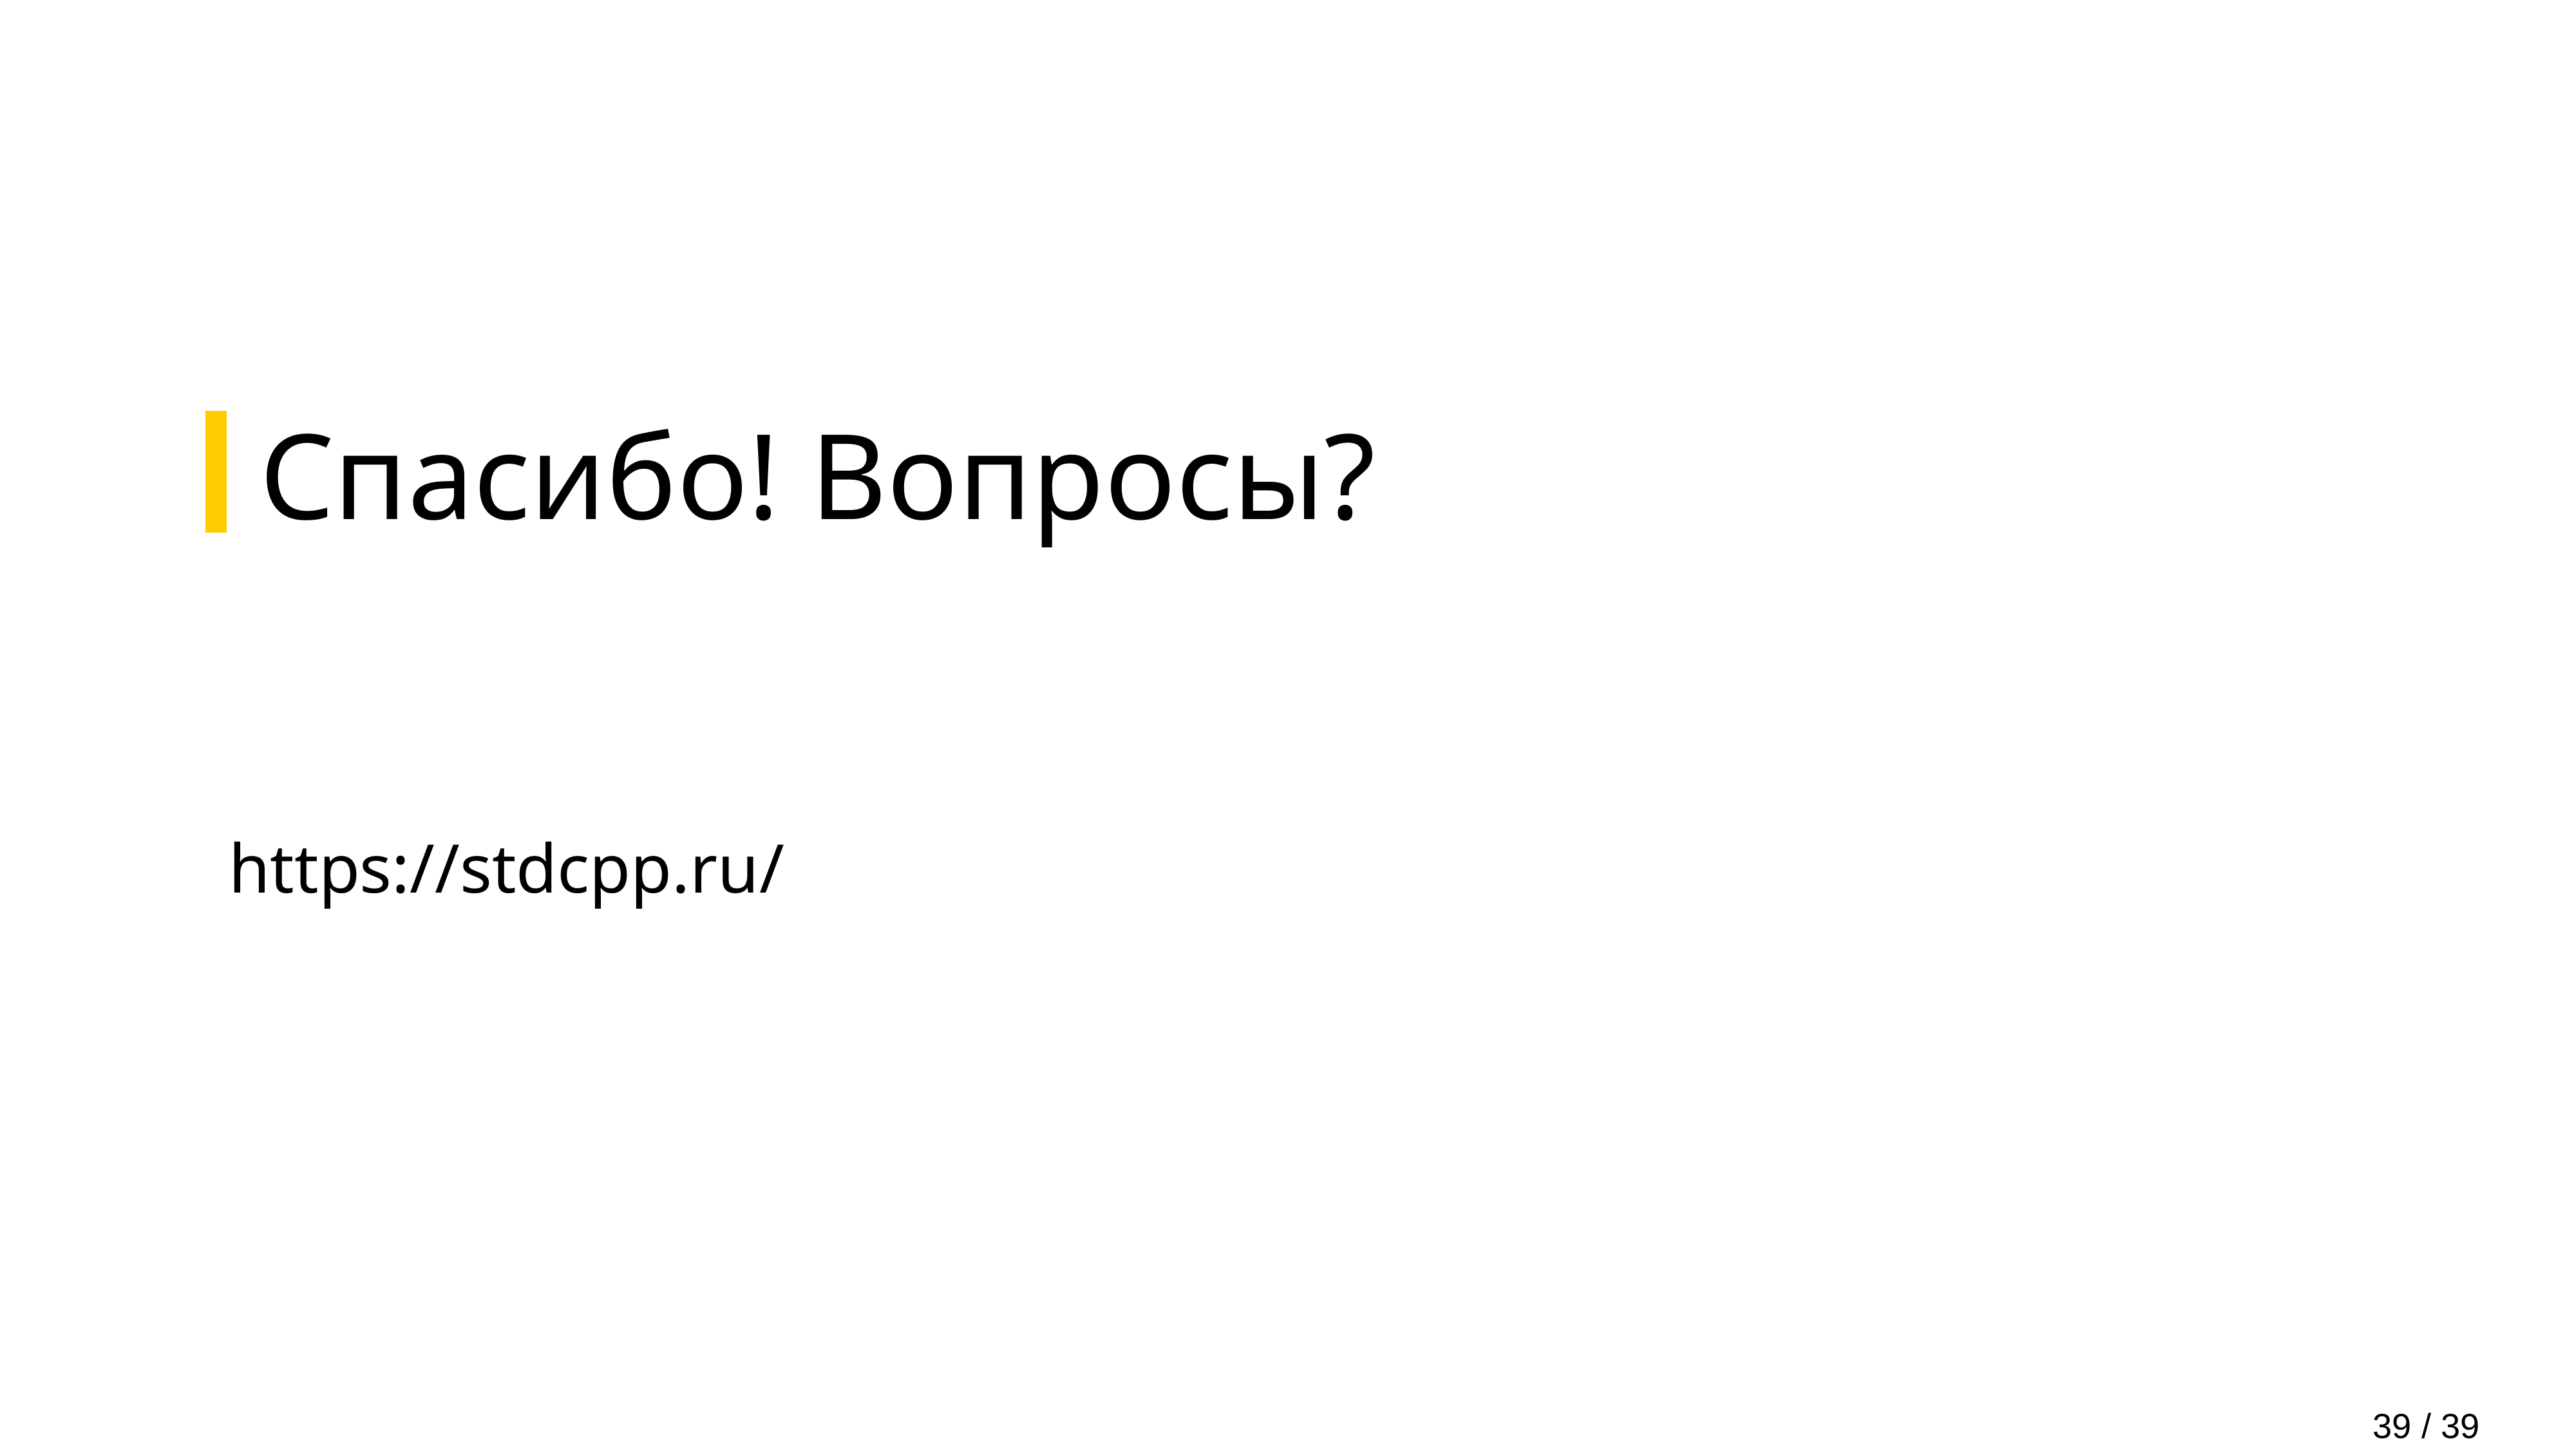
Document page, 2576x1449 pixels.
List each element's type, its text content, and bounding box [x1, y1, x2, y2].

text_box <number> / 39 [2363, 1402, 2576, 1449]
title Спасибо! Вопросы? https://stdcpp.ru/ [205, 343, 2370, 1106]
